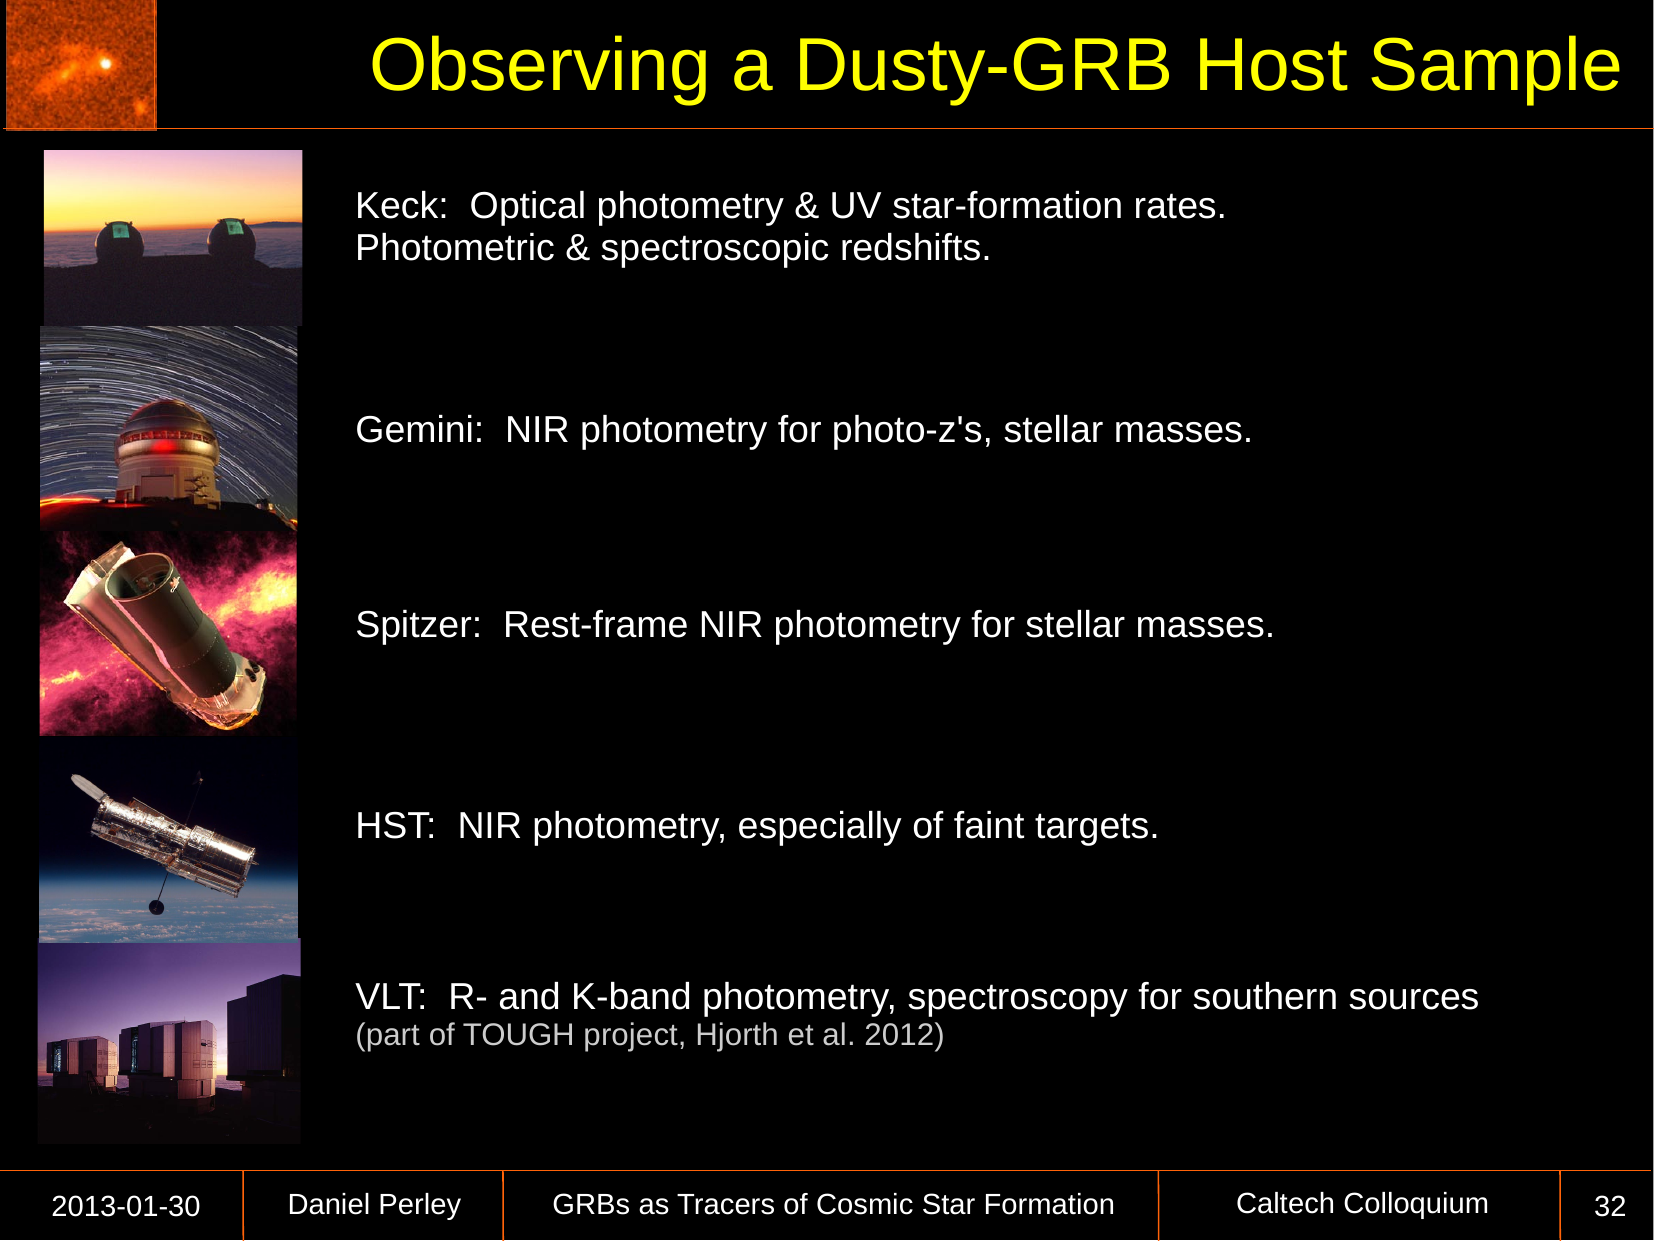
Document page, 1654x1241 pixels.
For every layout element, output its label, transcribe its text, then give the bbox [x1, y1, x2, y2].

text_box Spitzer: Rest-frame NIR photometry for stellar masses. [337, 592, 1501, 656]
title Observing a Dusty-GRB Host Sample [187, 13, 1624, 115]
picture [7, 0, 154, 128]
text_box Gemini: NIR photometry for photo-z's, stellar masses. [337, 398, 1501, 461]
picture [39, 150, 303, 736]
text_box Keck: Optical photometry & UV star-formation rates. Photometric & spectroscopic redshifts. [337, 173, 1501, 279]
text_box VLT: R- and K-band photometry, spectroscopy for southern sources (part of TOUGH project, Hjorth et al. 2012) [337, 964, 1501, 1063]
picture [37, 737, 301, 1144]
text_box HST: NIR photometry, especially of faint targets. [337, 793, 1501, 857]
